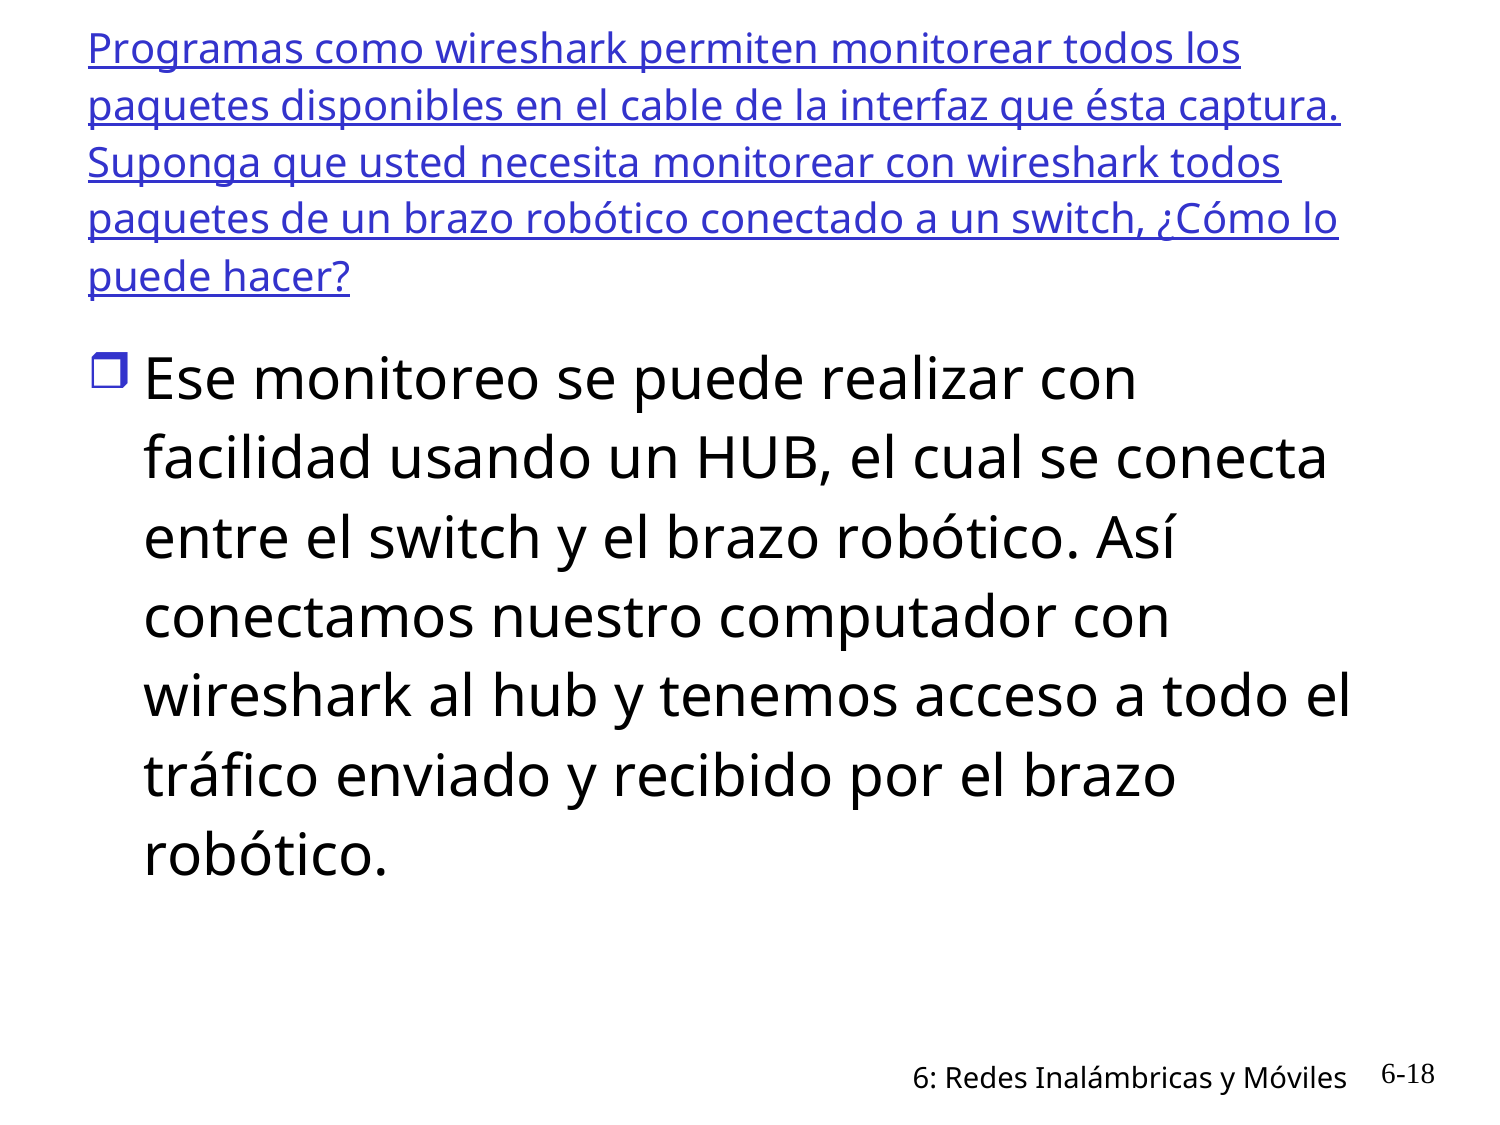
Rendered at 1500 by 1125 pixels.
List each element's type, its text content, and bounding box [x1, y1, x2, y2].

list Ese monitoreo se puede realizar con facilidad usando un HUB, el cual se conecta entre el switch y el brazo robótico. Así conectamos nuestro computador con wireshark al hub y tenemos acceso a todo el tráfico enviado y recibido por el brazo robótico. [87, 337, 1363, 915]
title Programas como wireshark permiten monitorear todos los paquetes disponibles en el cable de la interfaz que ésta captura. Suponga que usted necesita monitorear con wireshark todos paquetes de un brazo robótico conectado a un switch, ¿Cómo lo puede hacer? [87, 38, 1363, 284]
